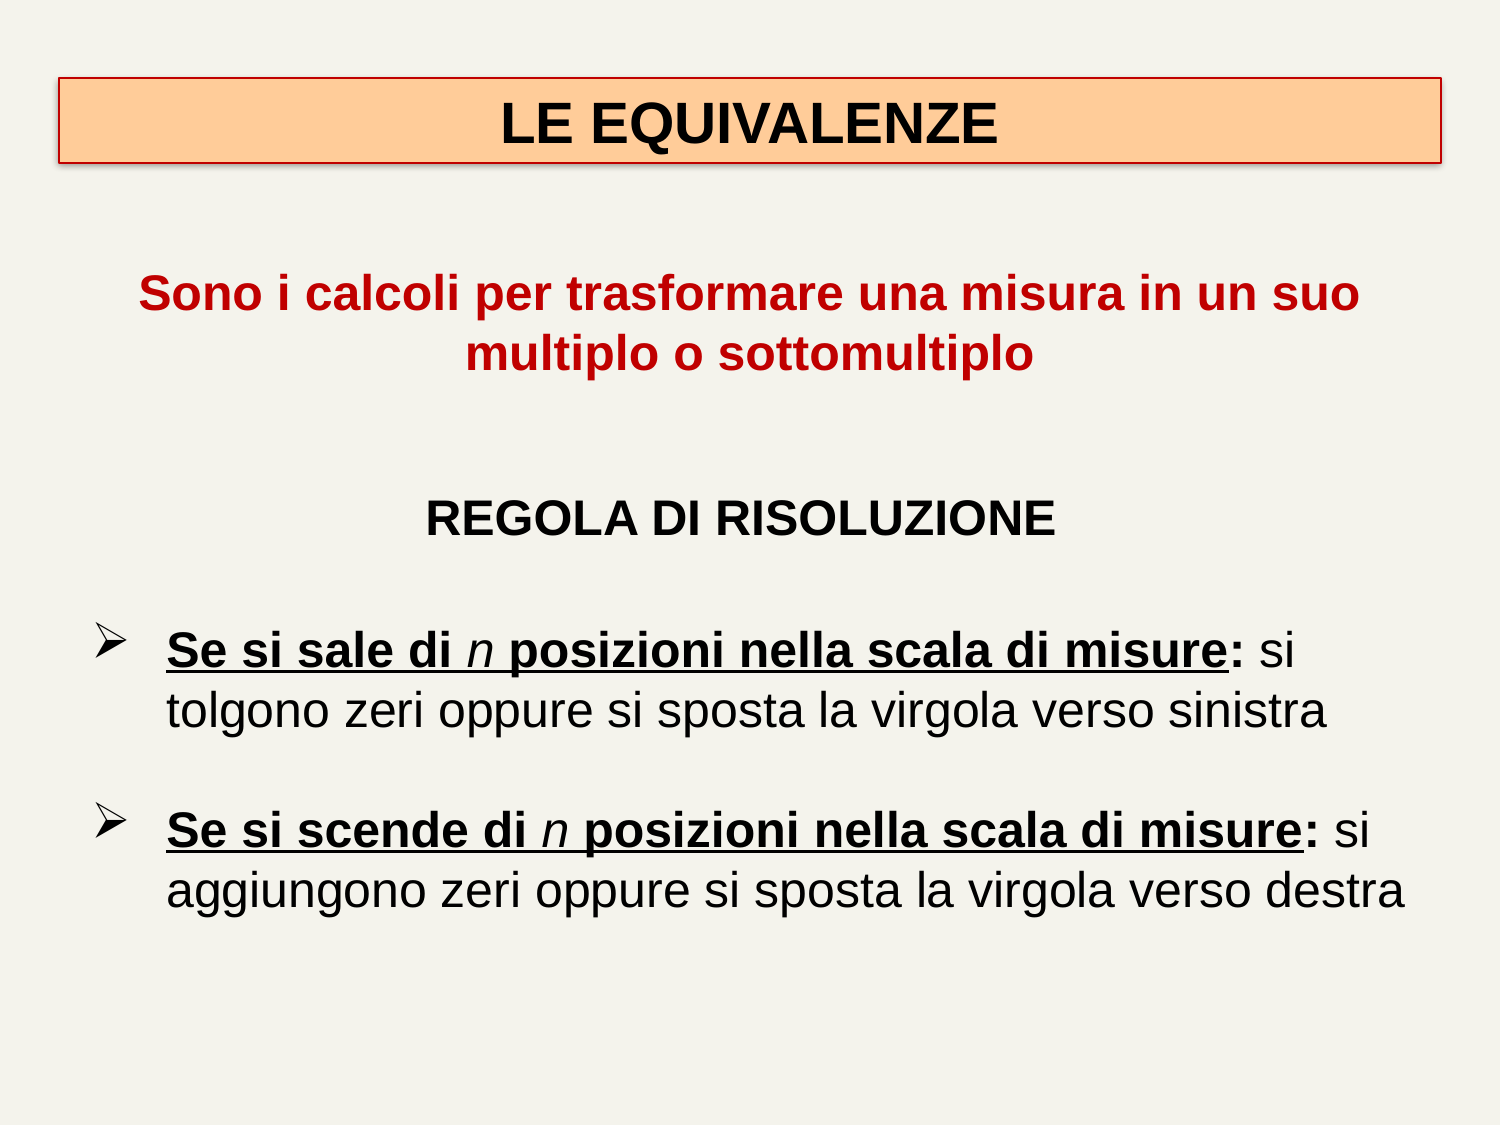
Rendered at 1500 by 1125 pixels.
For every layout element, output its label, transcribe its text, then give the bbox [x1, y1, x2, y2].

text_box Se si sale di n posizioni nella scala di misure: si tolgono zeri oppure si sposta la virgola verso sinistra Se si scende di n posizioni nella scala di misure: si aggiungono zeri oppure si sposta la virgola verso destra [76, 609, 1436, 1024]
text_box LE EQUIVALENZE [58, 78, 1441, 163]
text_box REGOLA DI RISOLUZIONE [76, 478, 1406, 554]
text_box Sono i calcoli per trasformare una misura in un suo multiplo o sottomultiplo [94, 253, 1406, 388]
